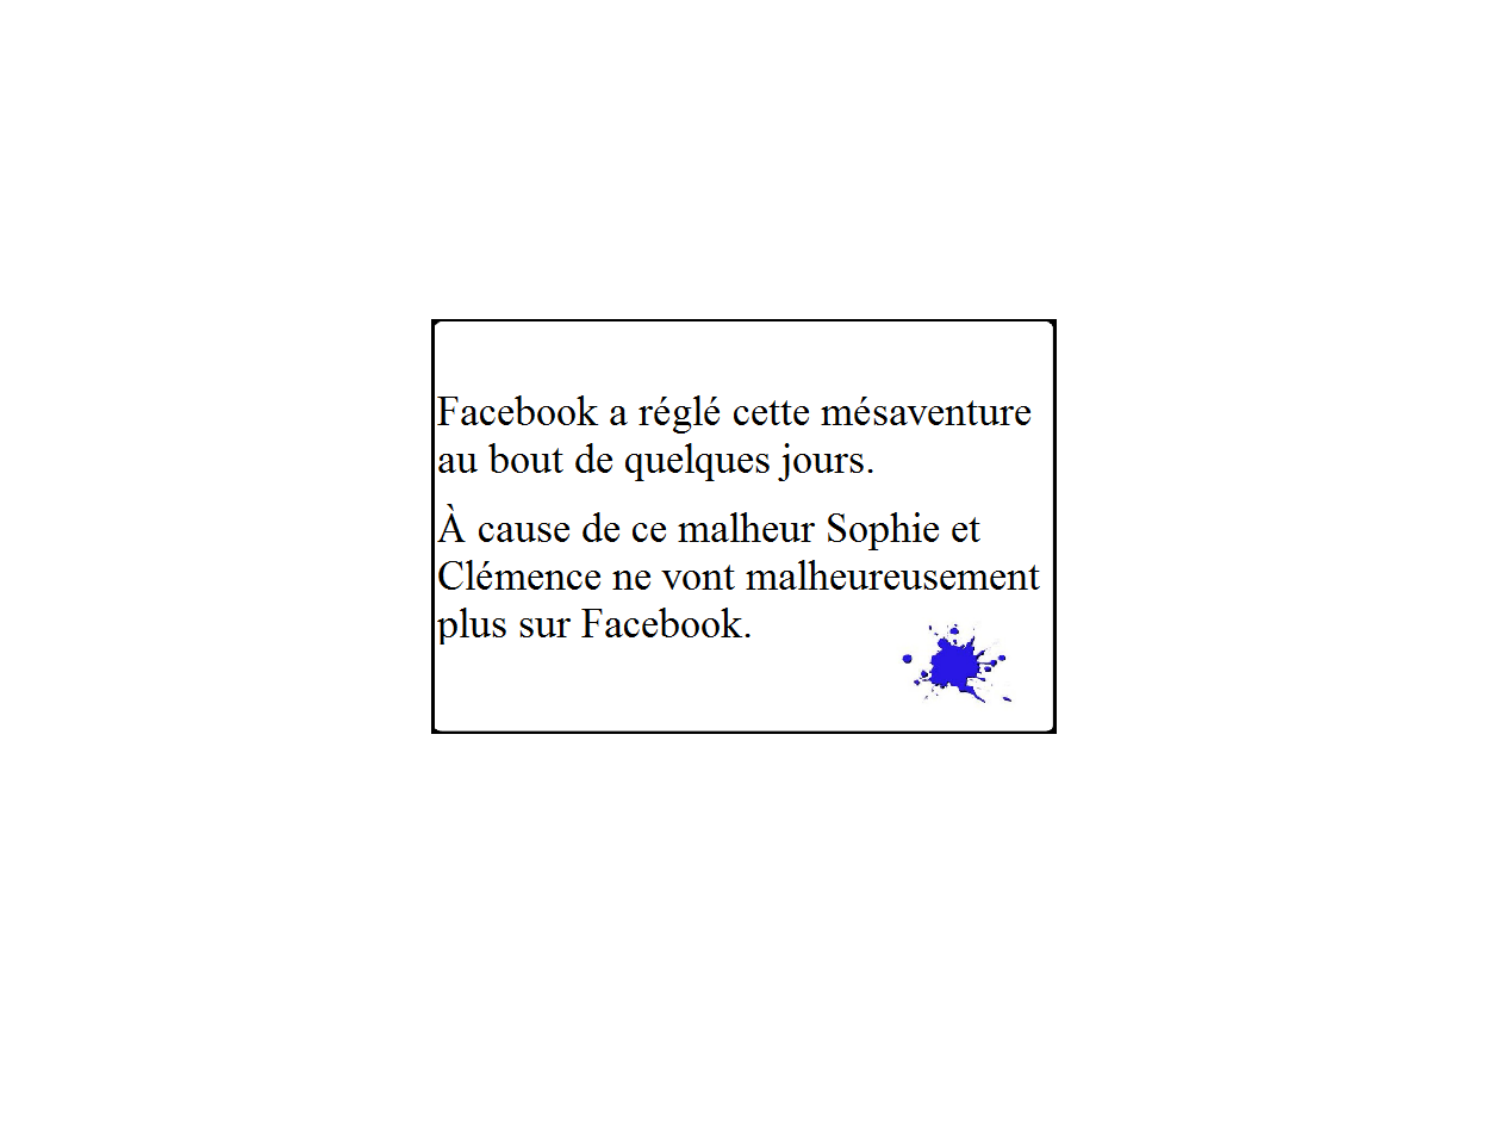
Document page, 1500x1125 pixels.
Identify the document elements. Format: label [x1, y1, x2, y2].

picture [0, 169, 1500, 945]
